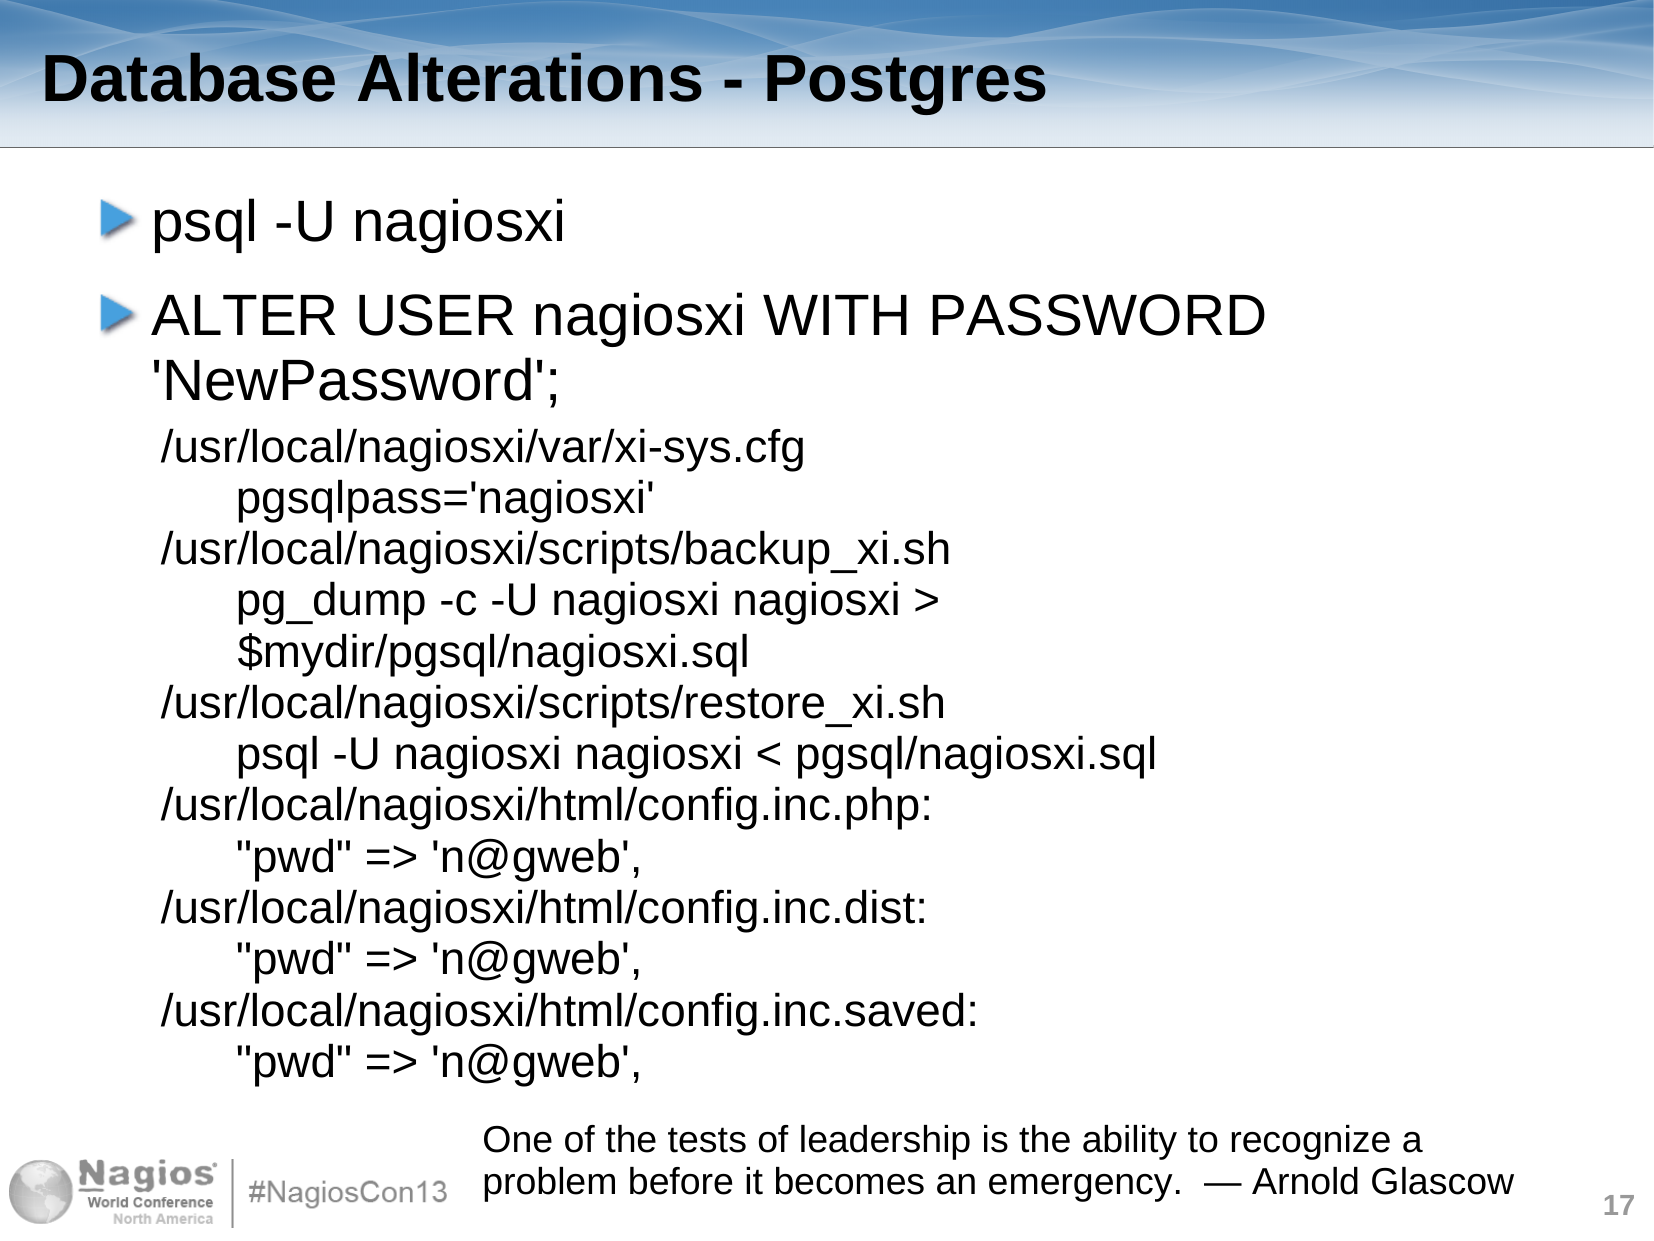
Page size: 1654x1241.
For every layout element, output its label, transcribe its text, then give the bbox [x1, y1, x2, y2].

picture [9, 1159, 453, 1228]
list psql -U nagiosxi ALTER USER nagiosxi WITH PASSWORD 'NewPassword'; [80, 188, 1569, 1007]
text_box One of the tests of leadership is the ability to recognize a problem before it becomes an emergency. — Arnold Glascow [467, 1110, 1550, 1210]
text_box /usr/local/nagiosxi/var/xi-sys.cfg pgsqlpass='nagiosxi' /usr/local/nagiosxi/scripts/backup_xi.sh pg_dump -c -U nagiosxi nagiosxi > $mydir/pgsql/nagiosxi.sql /usr/local/nagiosxi/scripts/restore_xi.sh psql -U nagiosxi nagiosxi < pgsql/nagiosxi.sql /usr/local/nagiosxi/html/config.inc.php: "pwd" => 'n@gweb', /usr/local/nagiosxi/html/config.inc.dist: "pwd" => 'n@gweb', /usr/local/nagiosxi/html/config.inc.saved: "pwd" => 'n@gweb', [146, 413, 1433, 1092]
title Database Alterations - Postgres [41, 29, 1248, 127]
picture [0, 0, 1654, 147]
